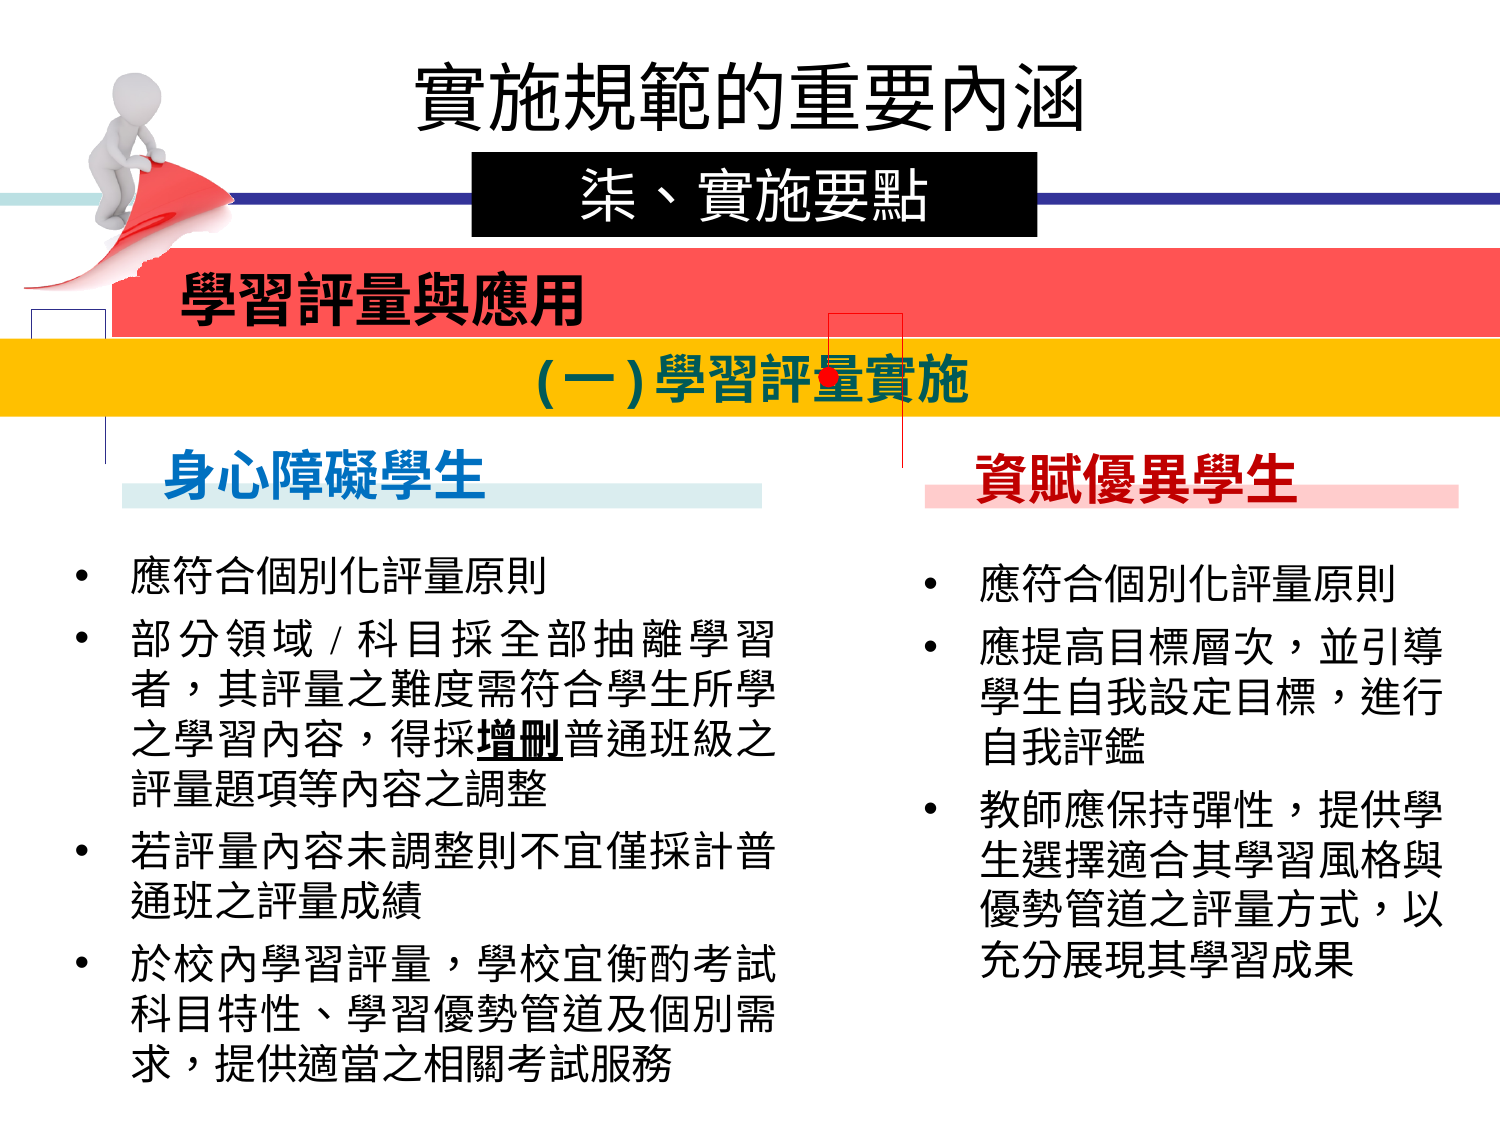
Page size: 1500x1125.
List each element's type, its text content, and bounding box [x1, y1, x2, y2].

picture [23, 66, 243, 296]
text_box [829, 314, 902, 337]
text_box [821, 248, 1500, 337]
text_box [0, 192, 23, 206]
text_box [705, 483, 762, 509]
text_box [243, 192, 471, 205]
text_box 應符合個別化評量原則 應提高目標層次，並引導學生自我設定目標，進行自我評鑑 教師應保持彈性，提供學生選擇適合其學習風格與優勢管道之評量方式，以充分展現其學習成果 [908, 550, 1460, 991]
text_box [122, 483, 147, 509]
text_box 學習評量與應用 [0, 231, 821, 338]
text_box 資賦優異學生 [922, 437, 1445, 529]
title (一)學習評量實施 [0, 338, 902, 417]
text_box 實施規範的重要內涵 [0, 42, 1500, 148]
text_box 應符合個別化評量原則 部分領域/科目採全部抽離學習者，其評量之難度需符合學生所學之學習內容，得採增刪普通班級之評量題項等內容之調整 若評量內容未調整則不宜僅採計普通班之評量成績 於校內學習評量，學校宜衡酌考試科目特性、學習優勢管道及個別需求，提供適當之相關考試服務 [59, 542, 793, 1096]
text_box [1038, 192, 1500, 205]
text_box 柒、實施要點 [471, 152, 1038, 237]
text_box 身心障礙學生 [147, 446, 705, 525]
title (一)學習評量實施 [903, 338, 1500, 417]
text_box [1445, 484, 1459, 509]
